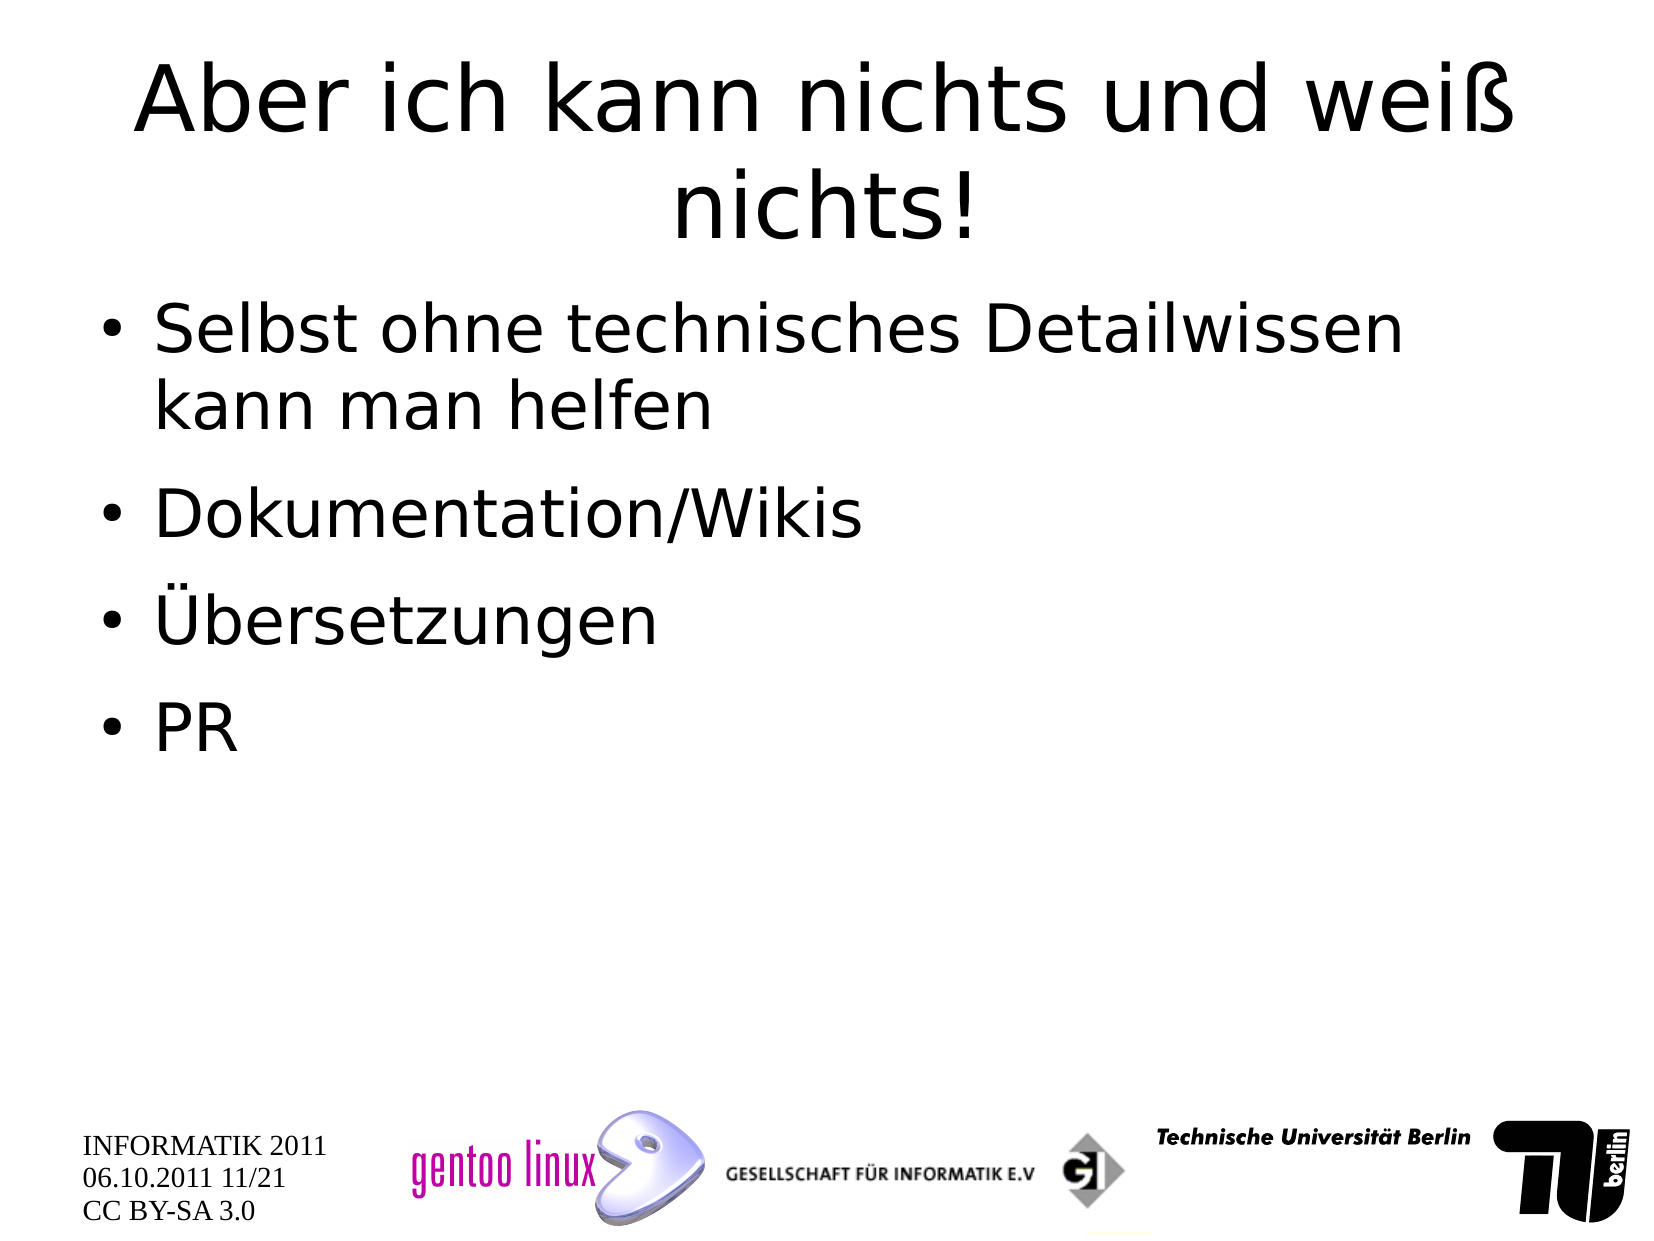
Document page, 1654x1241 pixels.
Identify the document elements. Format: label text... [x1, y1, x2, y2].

picture [726, 1109, 1152, 1234]
title Aber ich kann nichts und weiß nichts! [82, 45, 1571, 261]
list Selbst ohne technisches Detailwissen kann man helfen Dokumentation/Wikis Übersetzungen PR [82, 290, 1571, 1109]
picture [407, 1109, 708, 1230]
